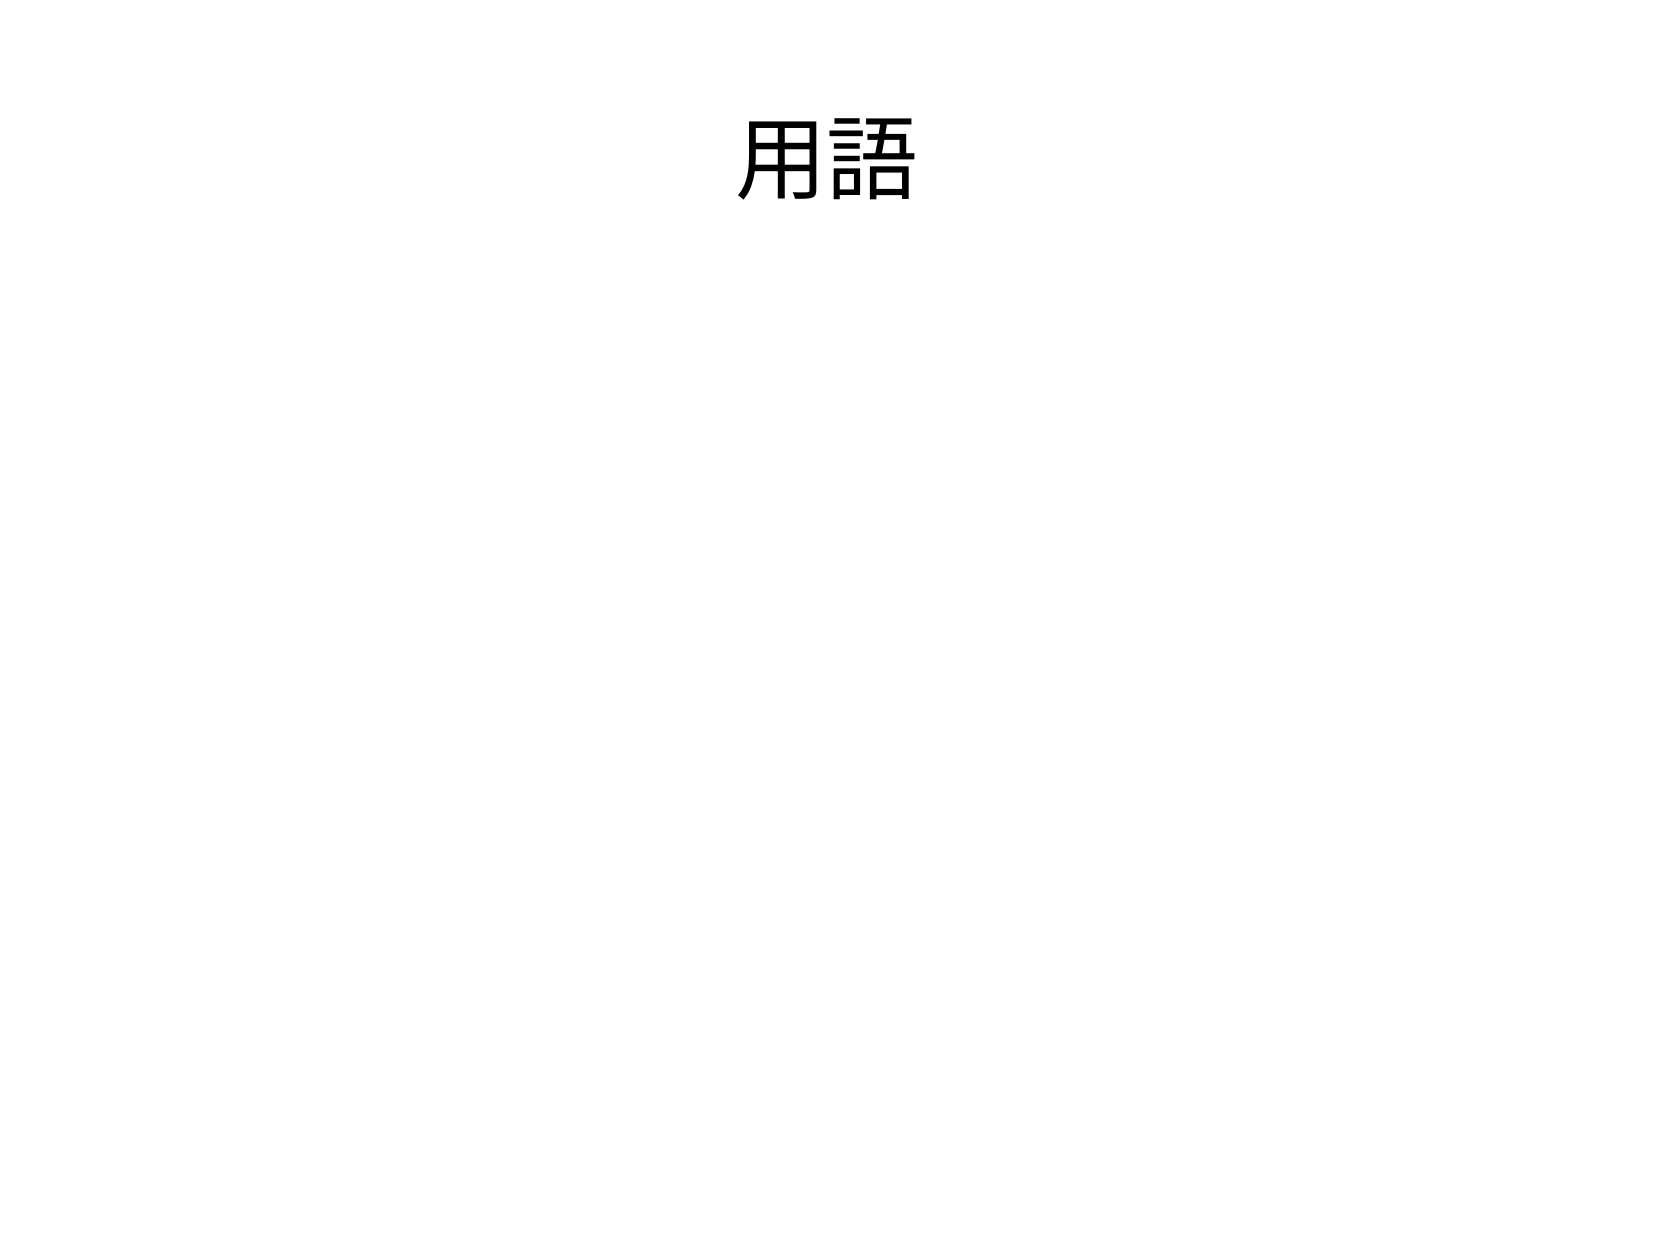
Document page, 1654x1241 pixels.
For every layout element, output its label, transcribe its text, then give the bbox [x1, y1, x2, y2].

title 用語 [82, 56, 1571, 250]
